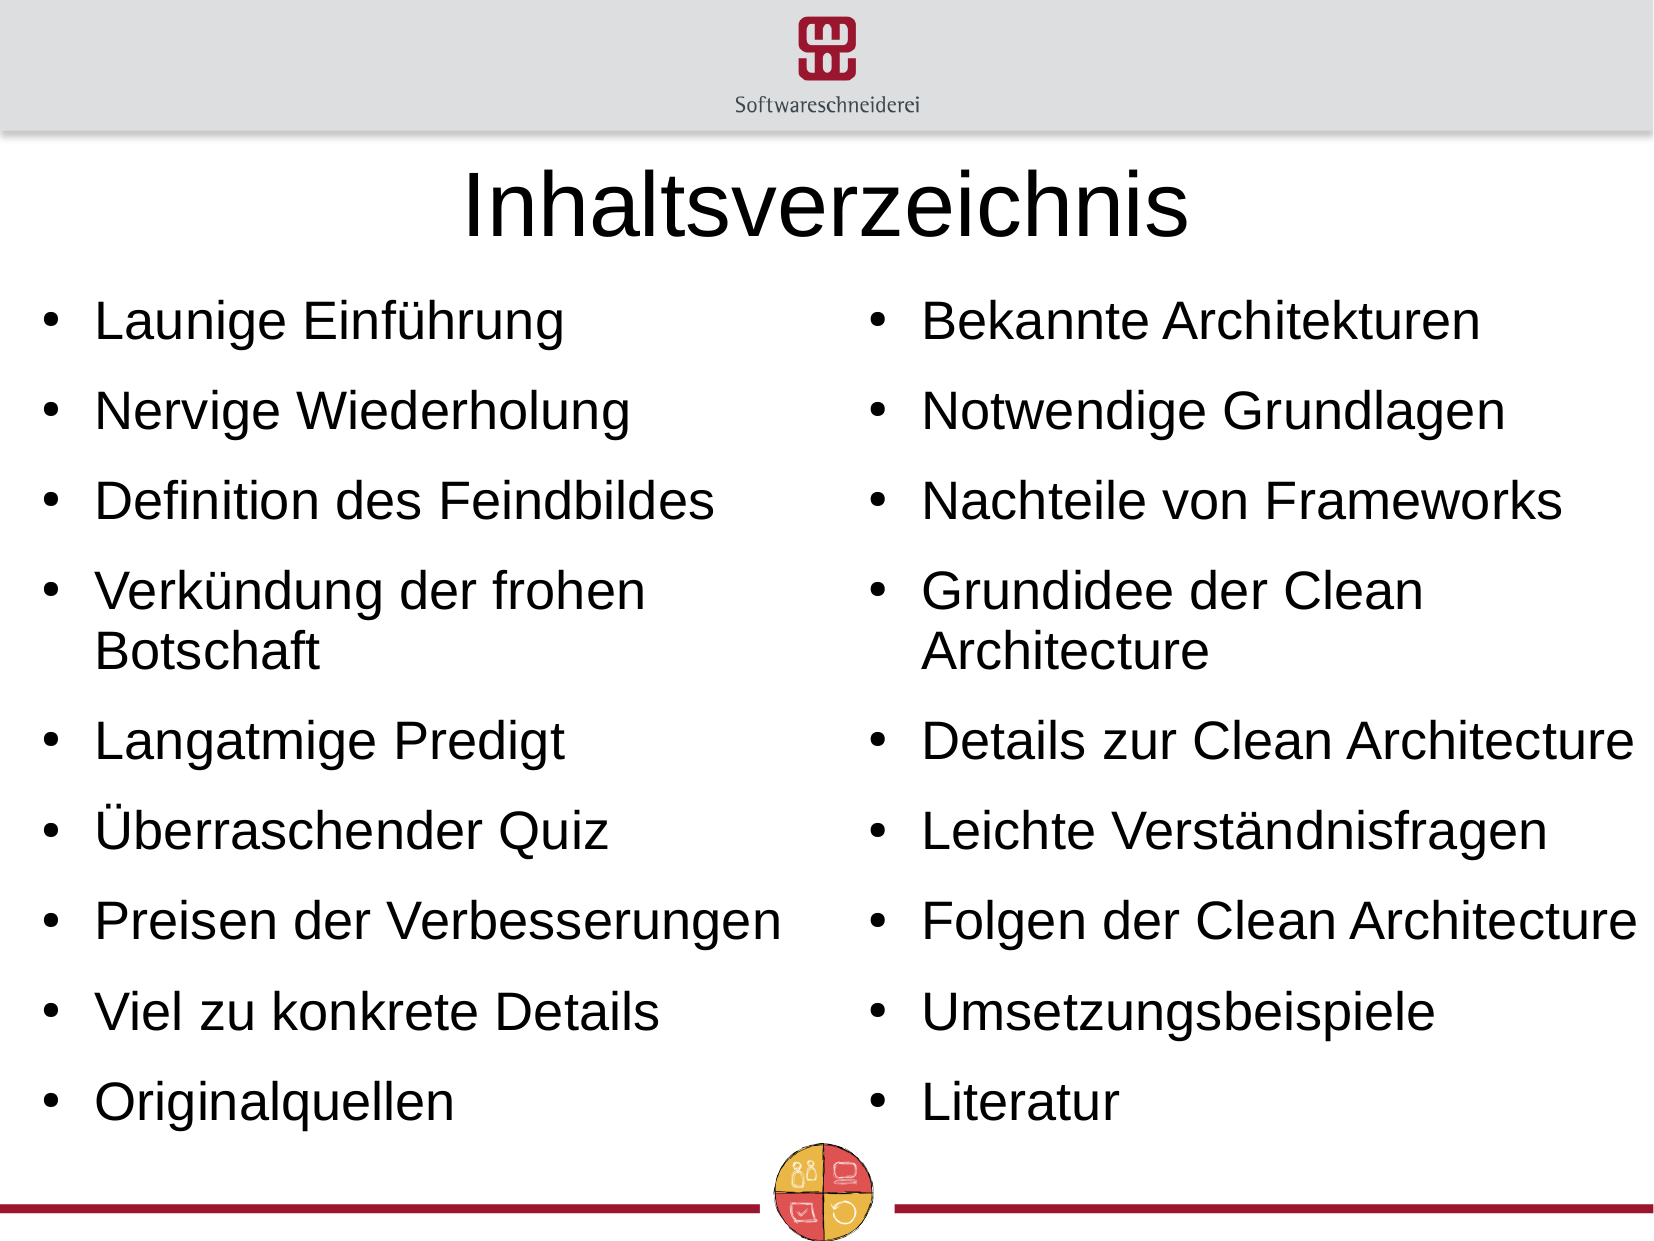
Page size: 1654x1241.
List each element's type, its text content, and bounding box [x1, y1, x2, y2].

picture [0, 0, 1654, 1235]
title Inhaltsverzeichnis [82, 147, 1571, 257]
list Launige Einführung Nervige Wiederholung Definition des Feindbildes Verkündung der frohen Botschaft Langatmige Predigt Überraschender Quiz Preisen der Verbesserungen Viel zu konkrete Details Originalquellen [23, 290, 850, 1241]
list Bekannte Architekturen Notwendige Grundlagen Nachteile von Frameworks Grundidee der Clean Architecture Details zur Clean Architecture Leichte Verständnisfragen Folgen der Clean Architecture Umsetzungsbeispiele Literatur [850, 290, 1654, 1241]
